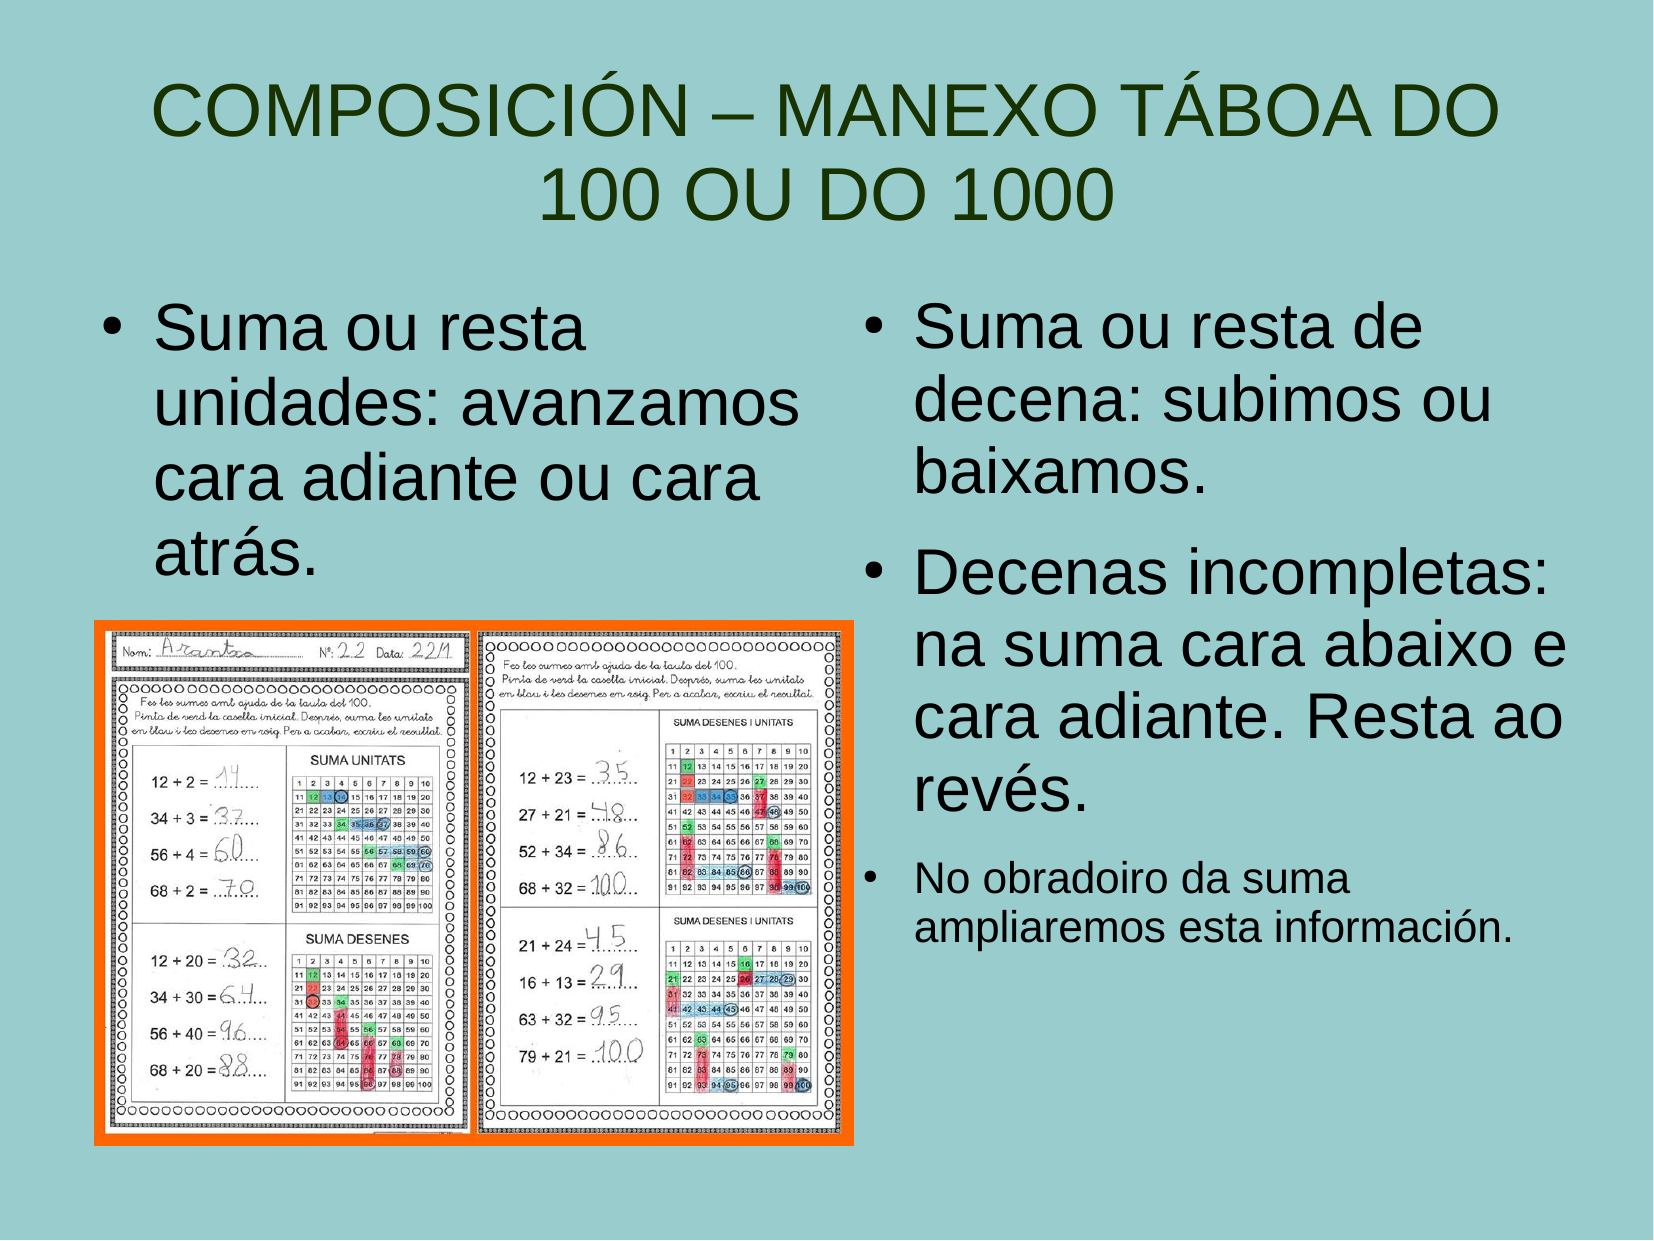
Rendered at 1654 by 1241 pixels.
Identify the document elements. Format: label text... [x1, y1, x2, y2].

picture [94, 620, 854, 1146]
list Suma ou resta de decena: subimos ou baixamos. Decenas incompletas: na suma cara abaixo e cara adiante. Resta ao revés. No obradoiro da suma ampliaremos esta información. [845, 290, 1572, 1010]
list Suma ou resta unidades: avanzamos cara adiante ou cara atrás. [82, 290, 809, 634]
title COMPOSICIÓN – MANEXO TÁBOA DO 100 OU DO 1000 [82, 49, 1571, 257]
